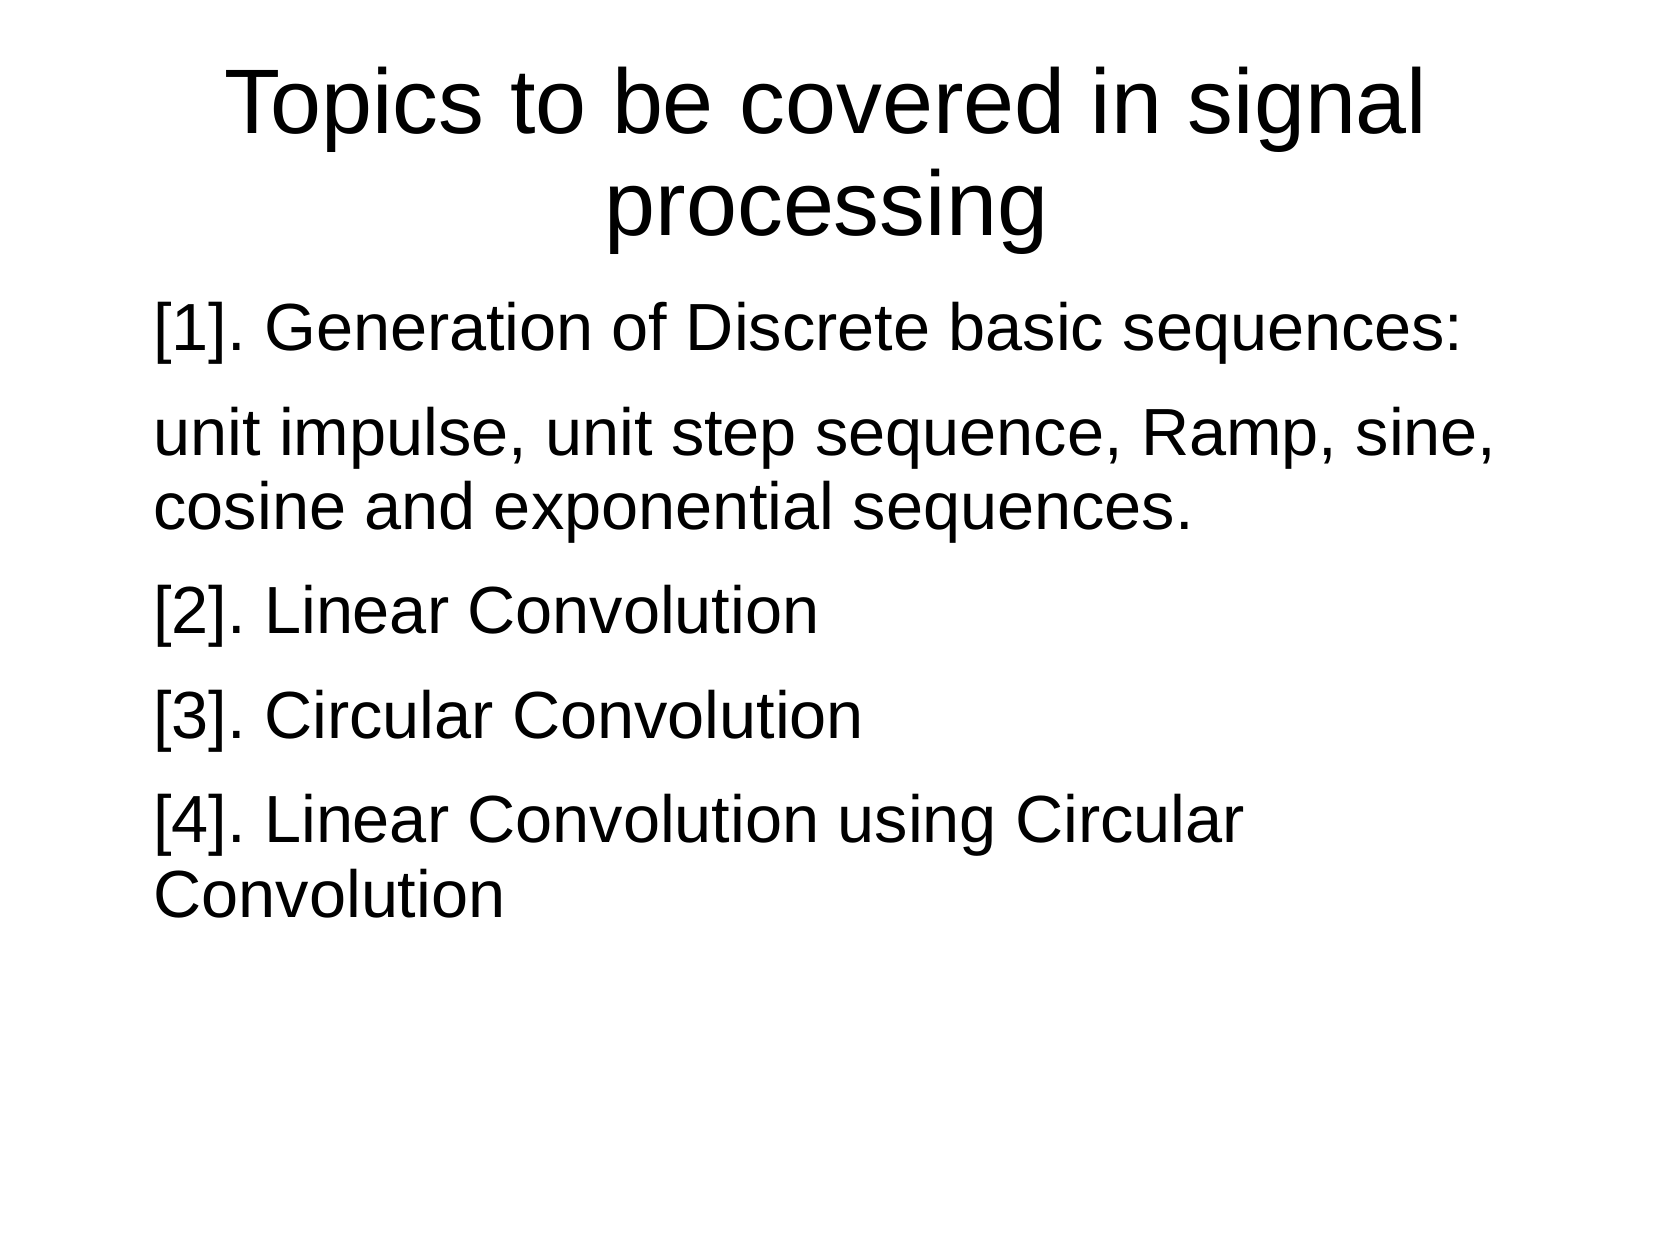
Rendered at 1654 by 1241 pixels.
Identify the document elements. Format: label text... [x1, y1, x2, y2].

list [1]. Generation of Discrete basic sequences: unit impulse, unit step sequence, Ramp, sine, cosine and exponential sequences. [2]. Linear Convolution [3]. Circular Convolution [4]. Linear Convolution using Circular Convolution [82, 290, 1571, 1010]
title Topics to be covered in signal processing [82, 49, 1571, 257]
